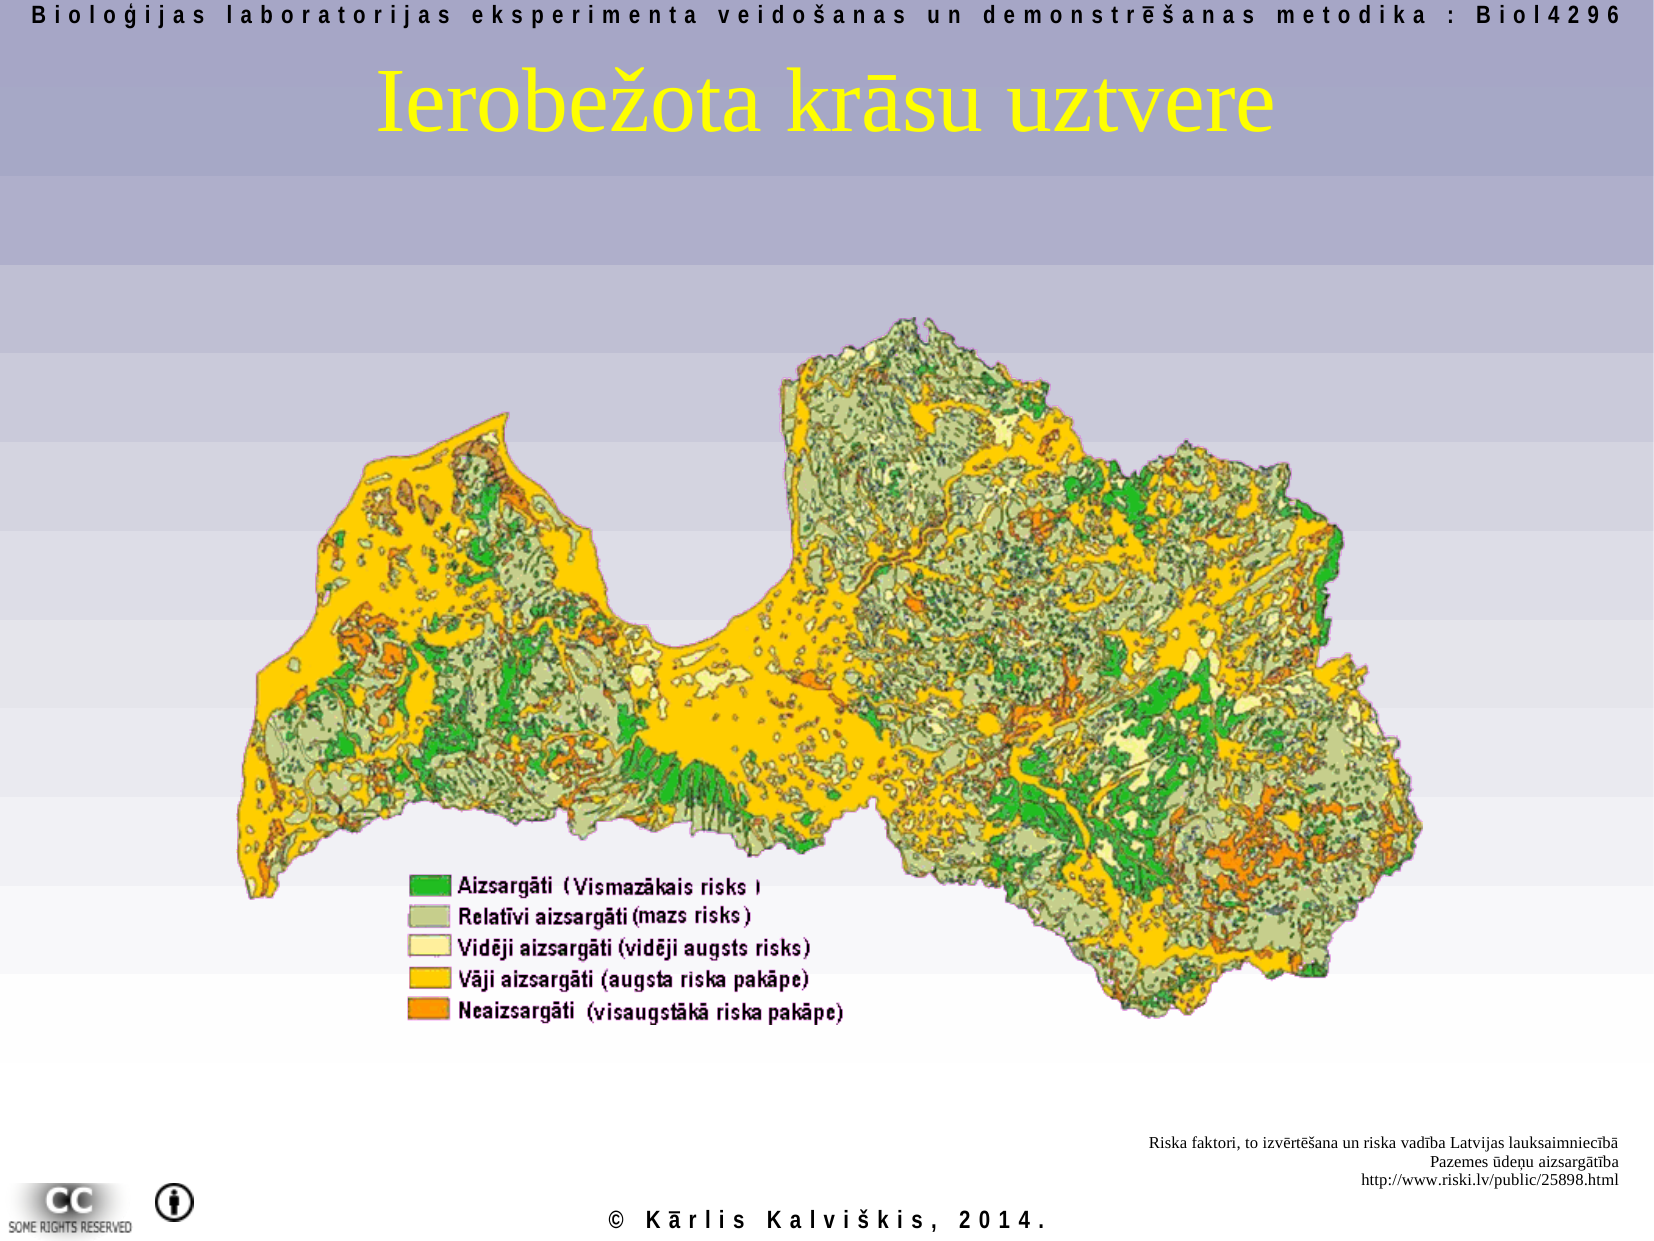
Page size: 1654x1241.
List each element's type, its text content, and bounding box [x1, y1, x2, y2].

picture [0, 0, 1654, 1241]
text_box Riska faktori, to izvērtēšana un riska vadība Latvijas lauksaimniecībā Pazemes ūdeņu aizsargātība http://www.riski.lv/public/25898.html [1151, 1133, 1620, 1190]
title Ierobežota krāsu uztvere [29, 49, 1625, 296]
